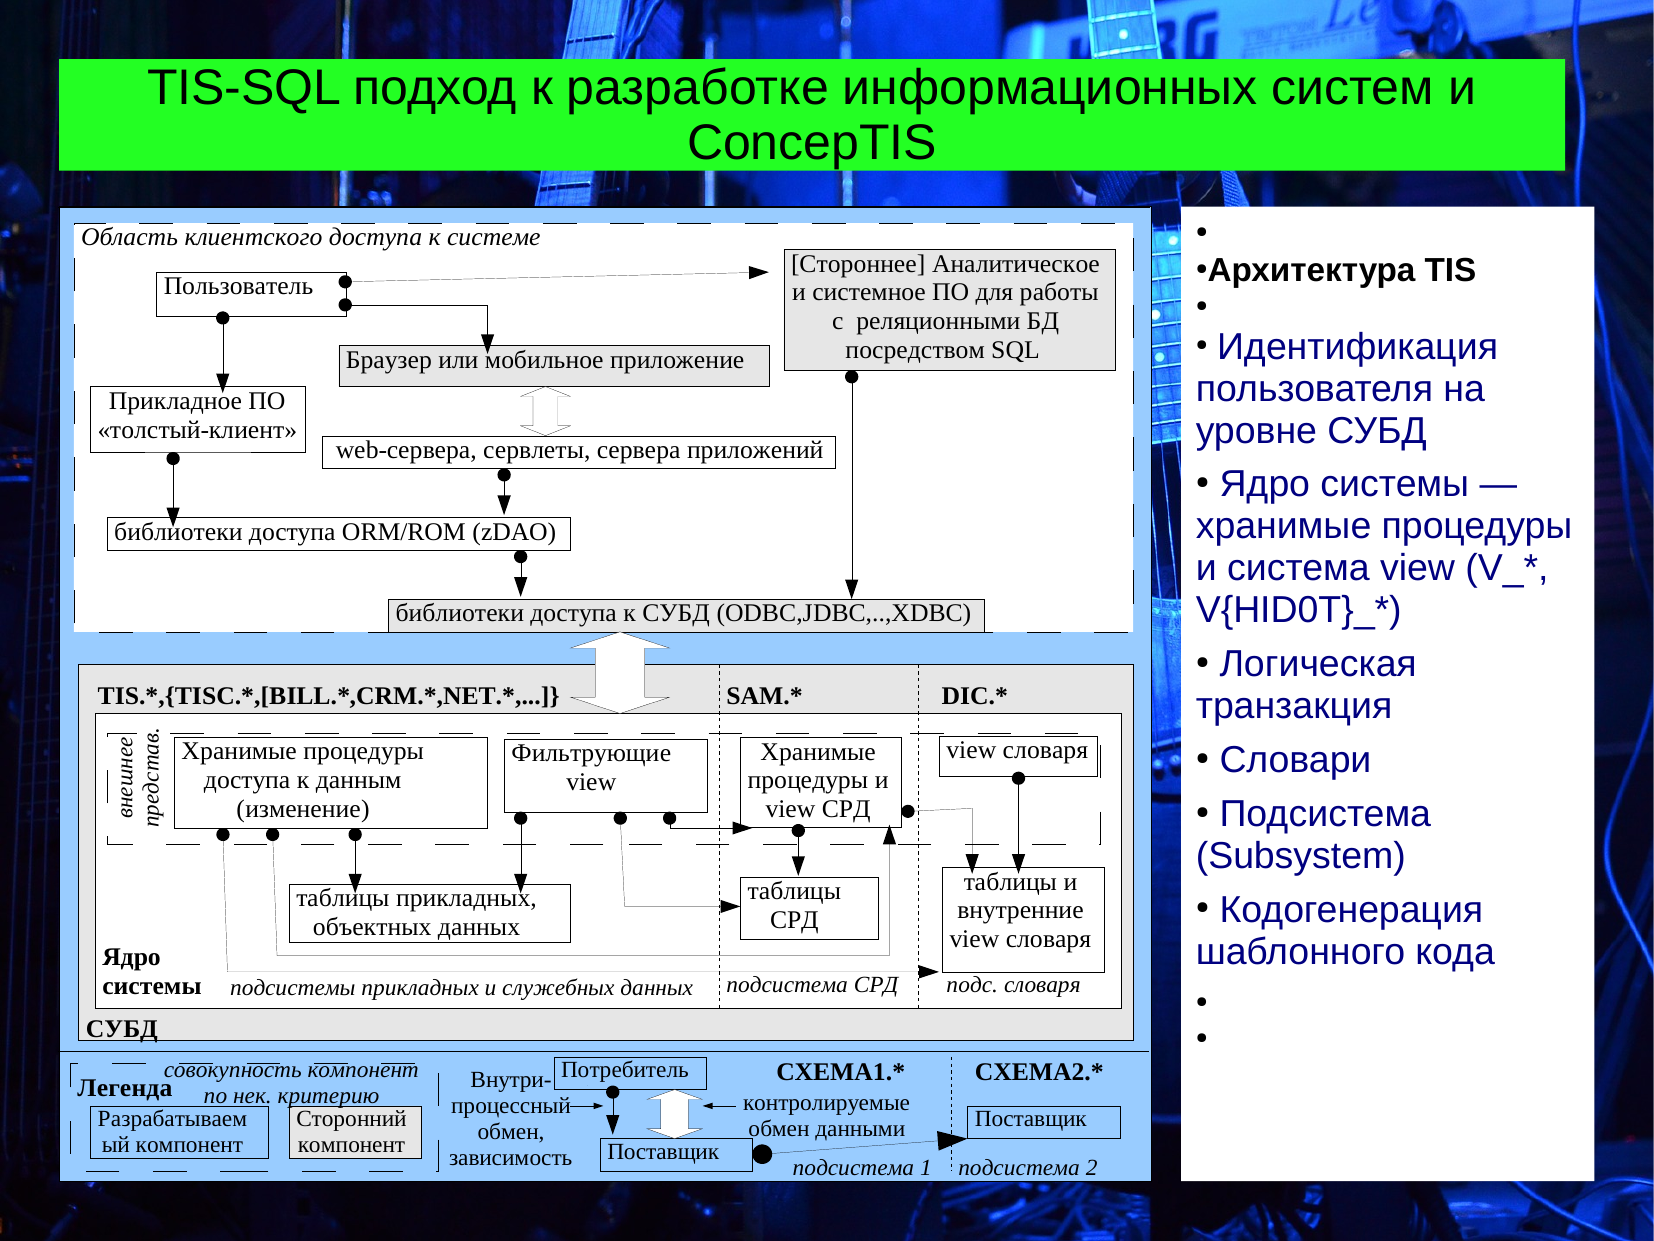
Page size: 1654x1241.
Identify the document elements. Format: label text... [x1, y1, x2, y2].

text_box Архитектура TIS Идентификация пользователя на уровне СУБД Ядро системы — хранимые процедуры и система view (V_*, V{HID0T}_*) Логическая транзакция Словари Подсистема (Subsystem) Кодогенерация шаблонного кода [1181, 206, 1595, 1182]
title TIS-SQL подход к разработке информационных систем и ConcepTIS [59, 59, 1566, 171]
picture [0, 0, 1654, 1241]
